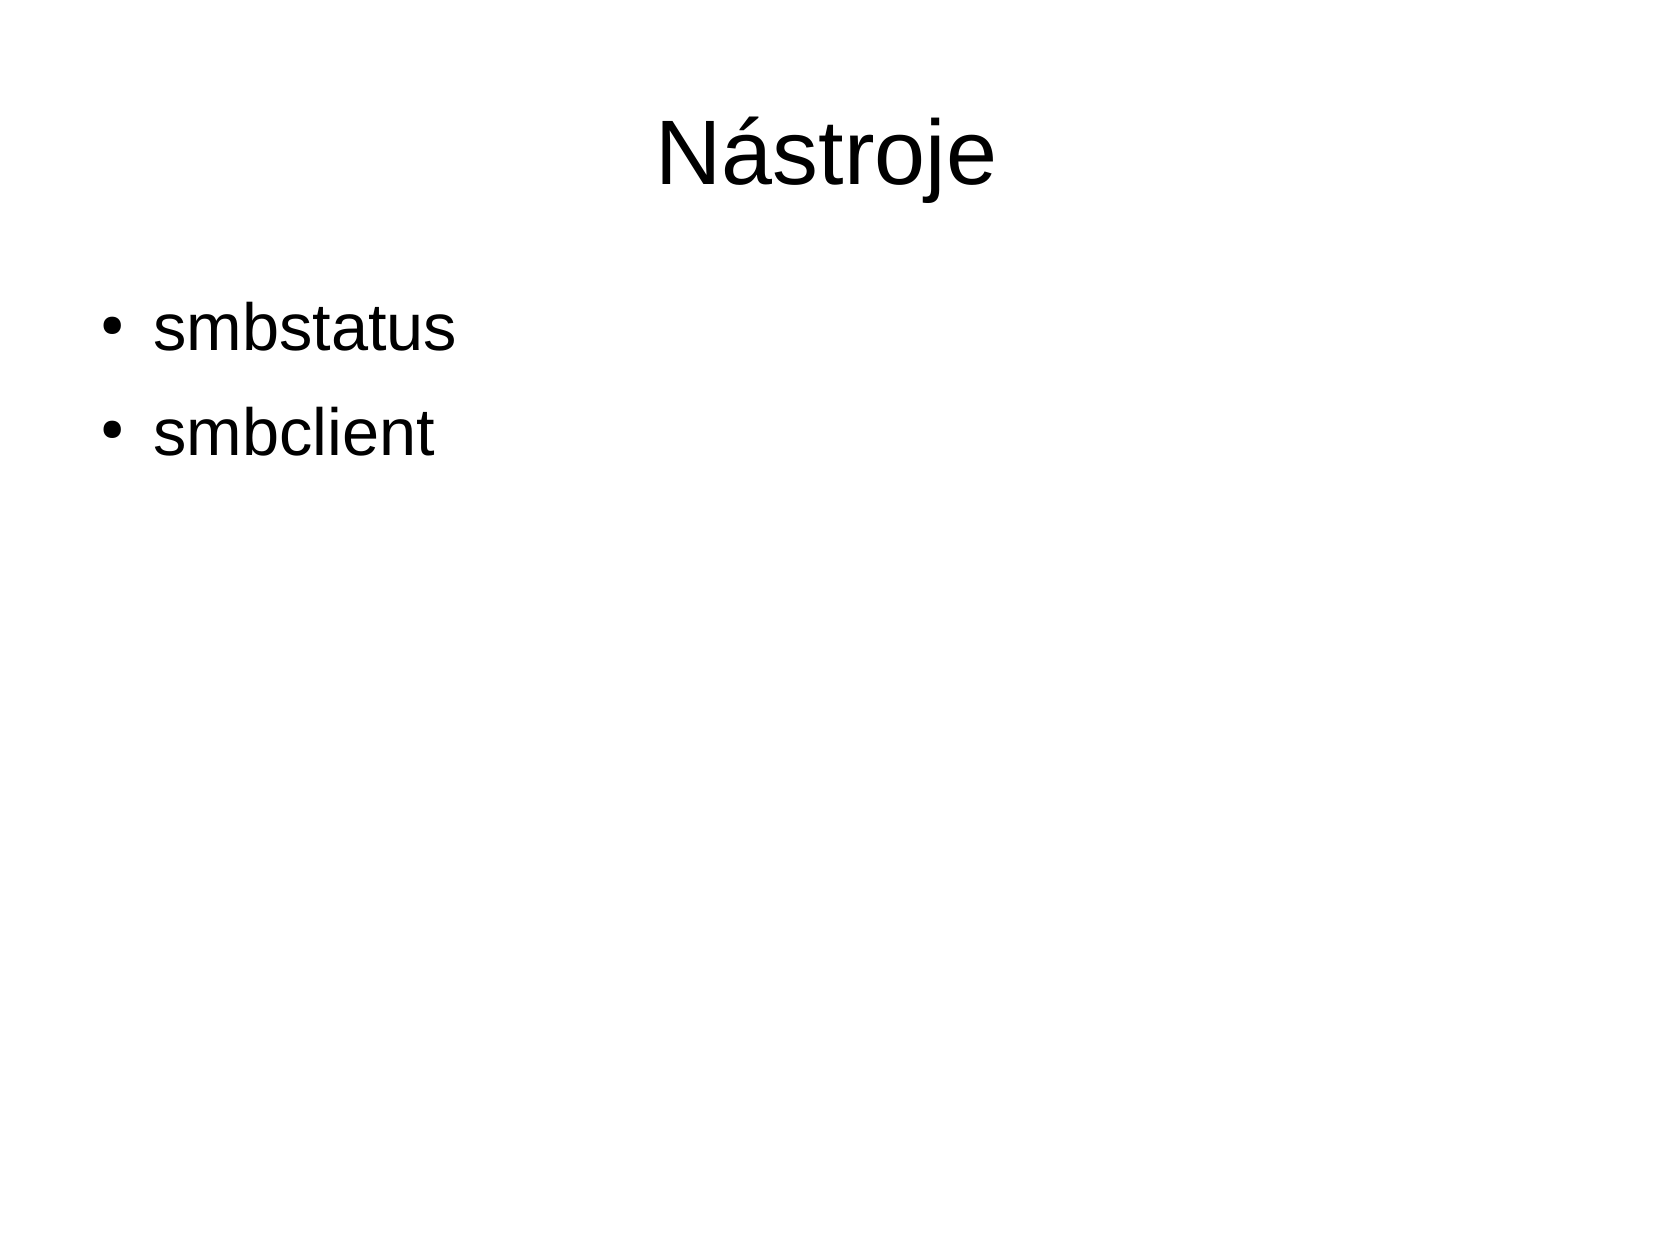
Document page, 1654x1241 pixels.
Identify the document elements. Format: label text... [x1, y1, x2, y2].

title Nástroje [82, 49, 1571, 257]
list smbstatus smbclient [82, 290, 1571, 1010]
